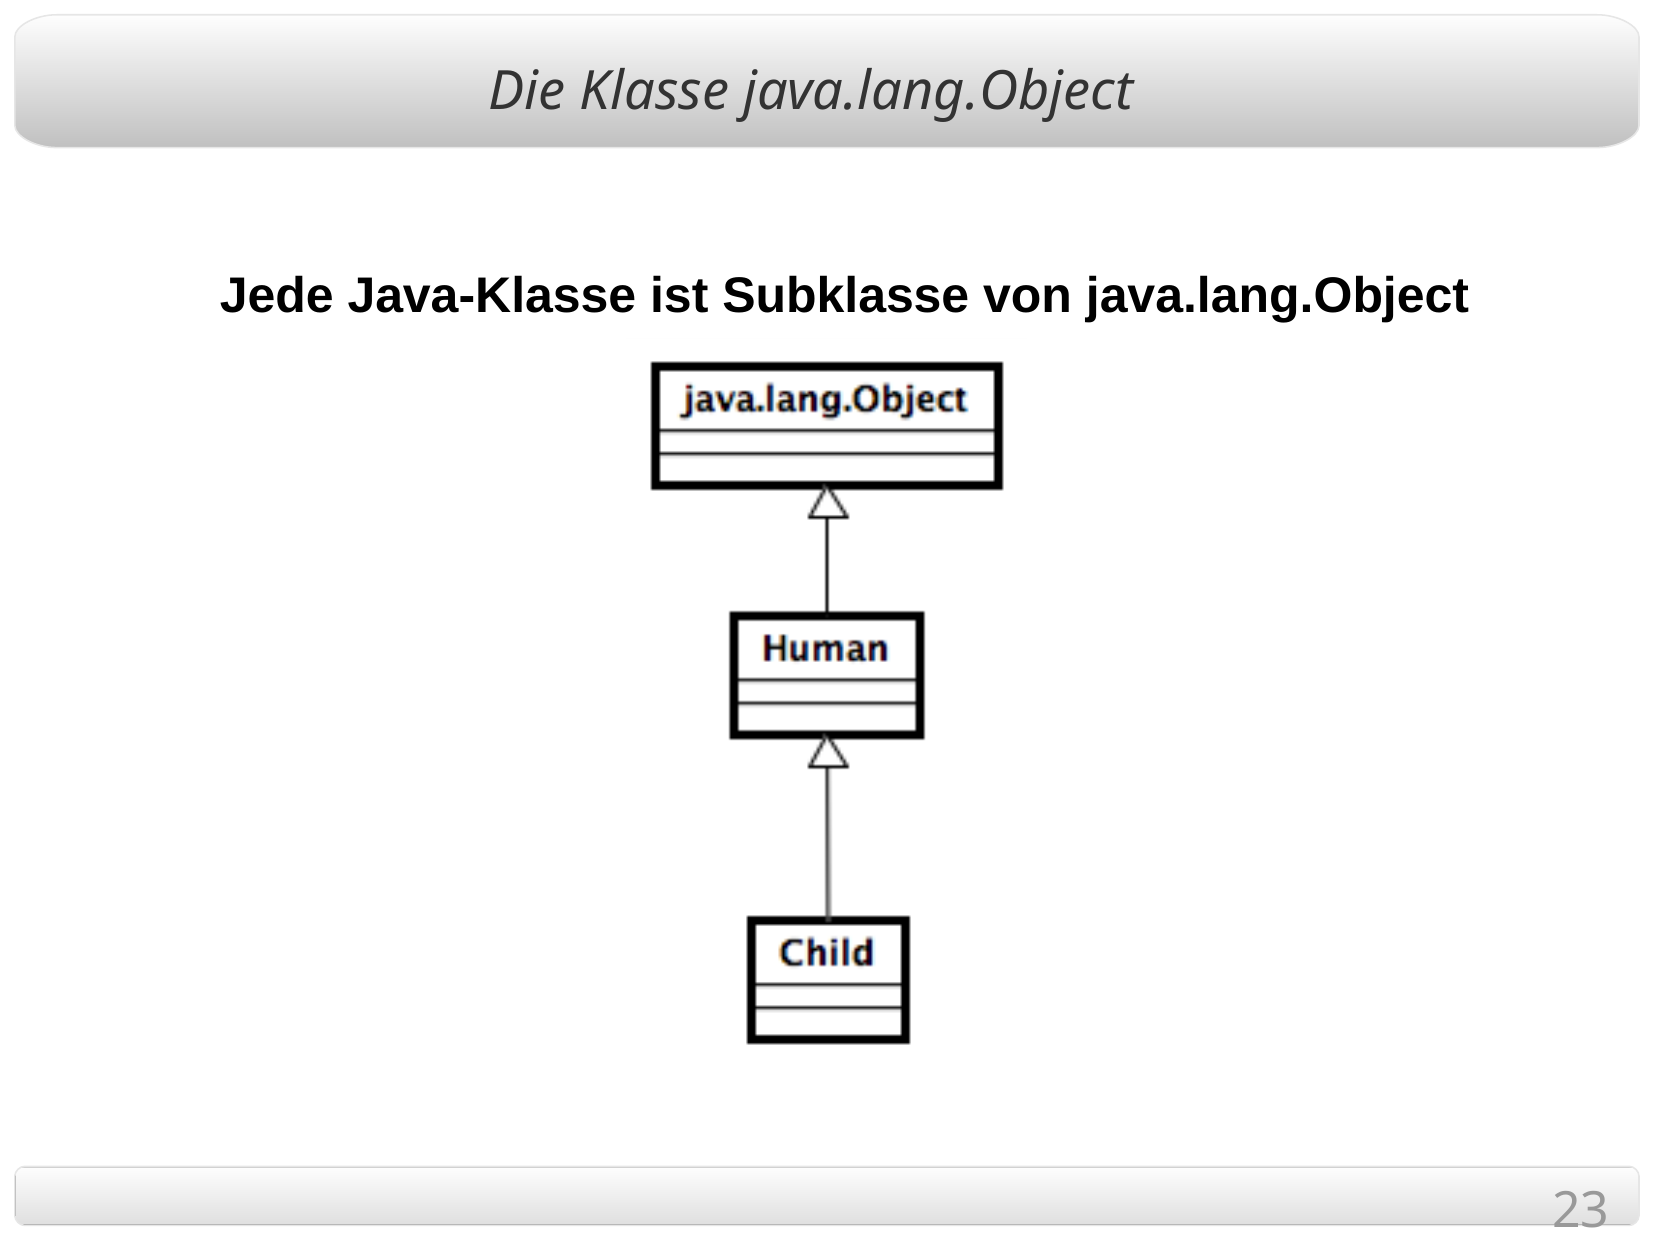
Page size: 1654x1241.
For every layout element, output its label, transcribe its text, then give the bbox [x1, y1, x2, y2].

subtitle Jede Java-Klasse ist Subklasse von java.lang.Object [29, 184, 1627, 406]
title Die Klasse java.lang.Object [29, 36, 1624, 140]
picture [626, 337, 1027, 1068]
